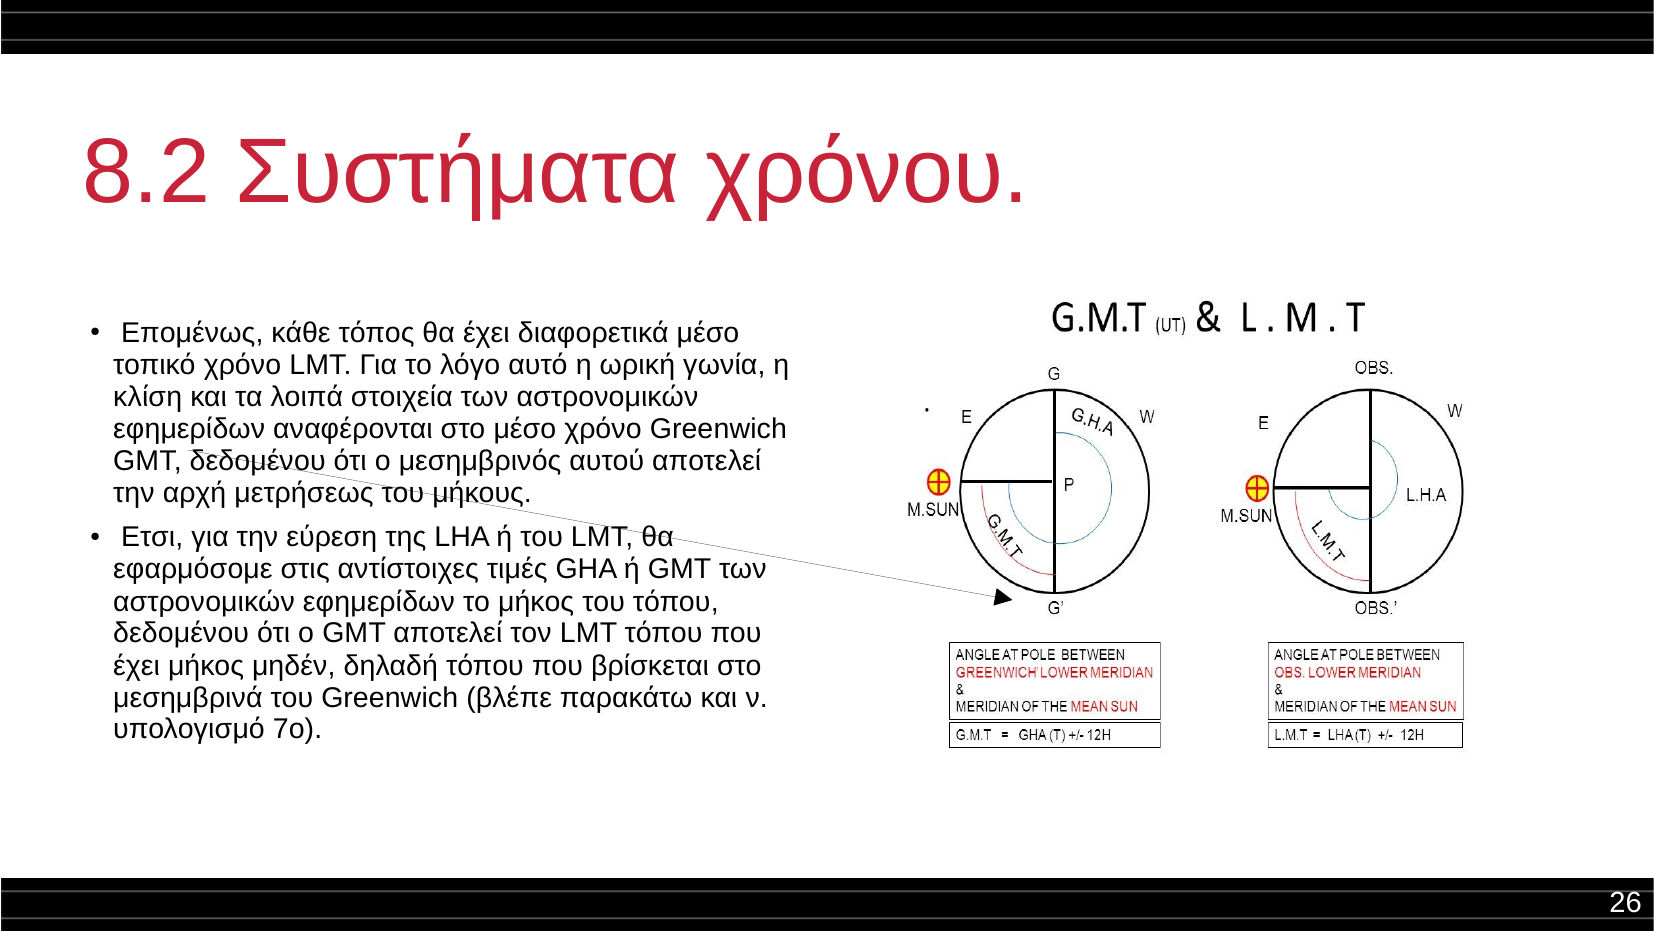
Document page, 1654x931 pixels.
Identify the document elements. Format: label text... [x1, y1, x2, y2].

picture [1, 878, 1654, 931]
list Επομένως, κάθε τόπος θα έχει διαφορετικά μέσο τοπικό χρόνο LΜΤ. Για το λόγο αυτό η ωρική γωνία, η κλίση και τα λοιπά στοιχεία των αστρονομικών εφημερίδων αναφέρονται στο μέσο χρόνο Greenwich GMT, δεδομένου ότι ο μεσημβρινός αυτού αποτελεί την αρχή μετρήσεως του μήκους. Ετσι, για την εύρεση της LHΑ ή του LΜΤ, θα εφαρμόσομε στις αντίστοιχες τιμές GHA ή GMT των αστρονομικών εφημερίδων το μήκος του τόπου, δεδομένου ότι ο GMT αποτελεί τον LΜΤ τόπου που έχει μήκος μηδέν, δηλαδή τόπου που βρίσκεται στο μεσημβρινά του Greenwich (βλέπε παρακάτω και ν. υπολογισμό 7ο). [82, 271, 809, 758]
picture [1, 0, 1654, 54]
picture [884, 247, 1532, 802]
title 8.2 Συστήματα χρόνου. [82, 92, 1571, 249]
